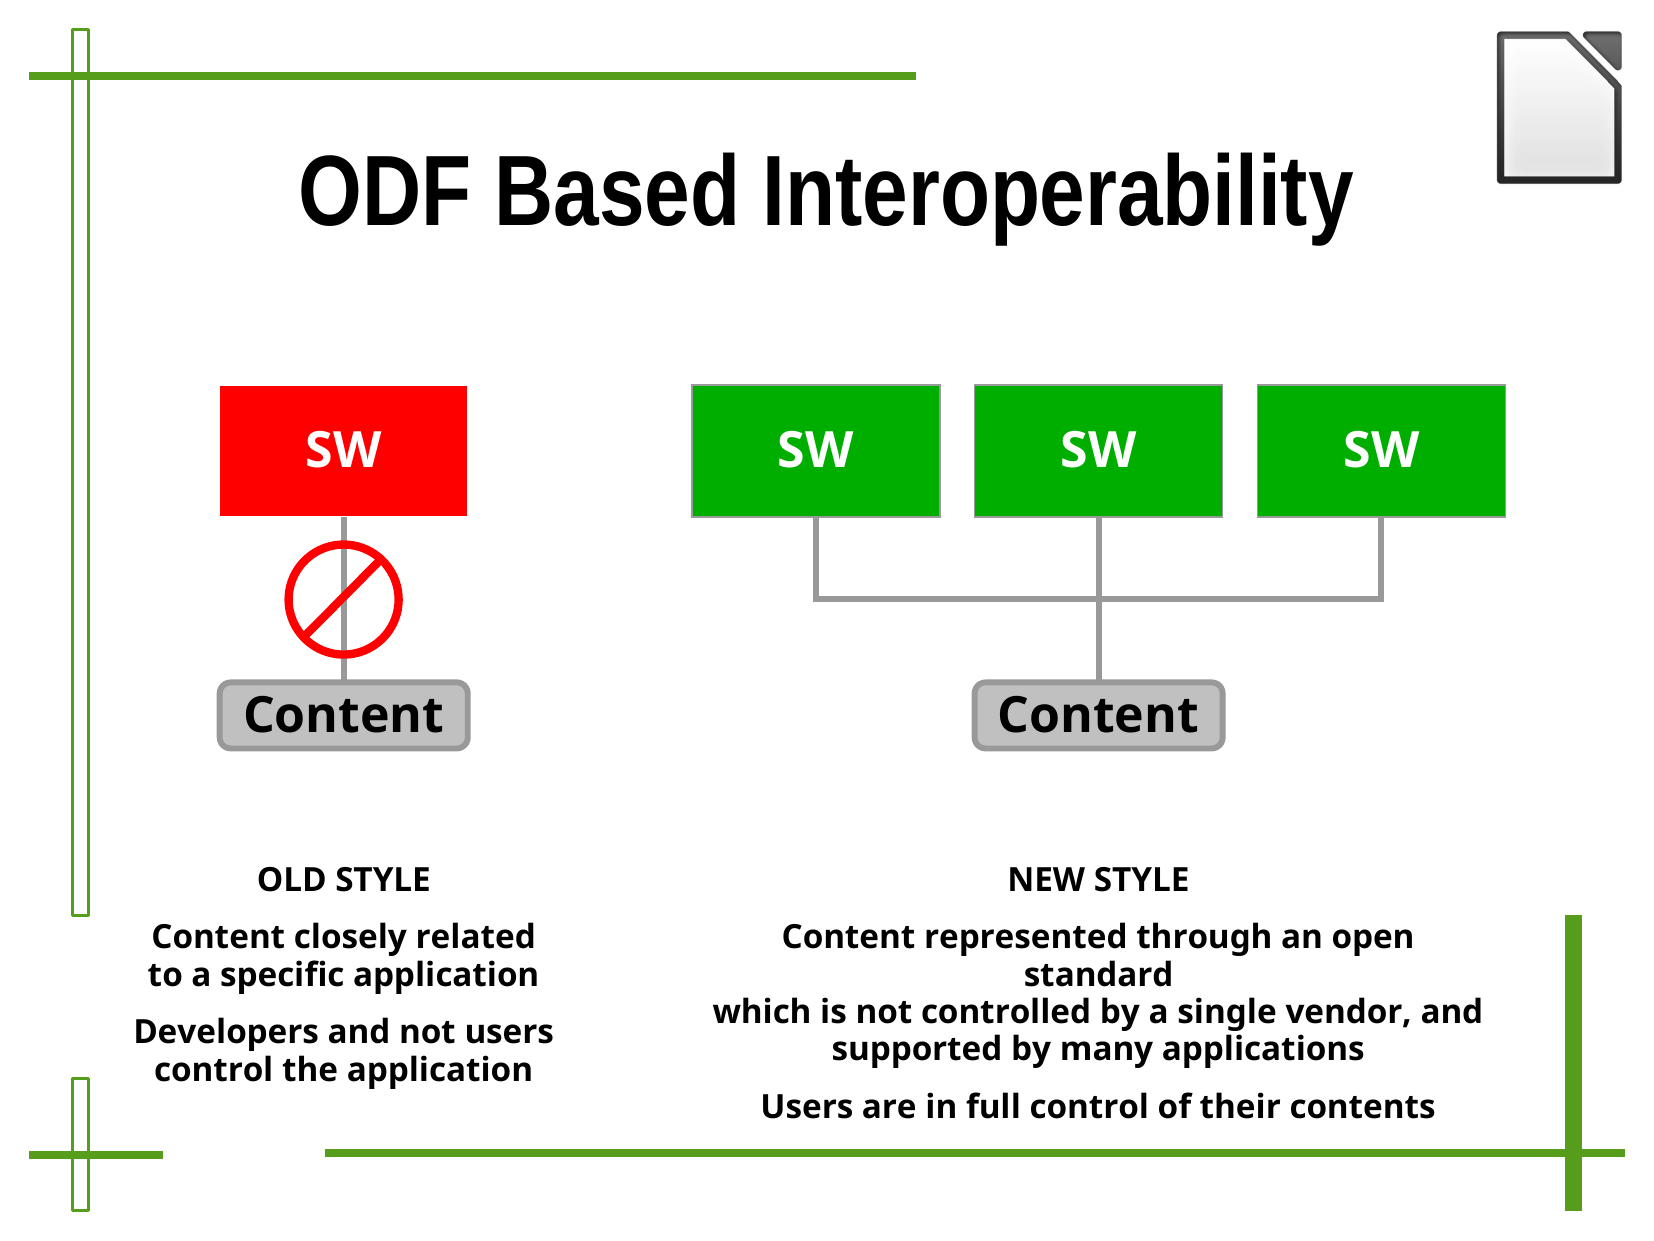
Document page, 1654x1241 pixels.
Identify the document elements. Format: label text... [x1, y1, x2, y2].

text_box SW [691, 384, 940, 518]
picture [1494, 29, 1624, 186]
text_box Content [974, 682, 1223, 749]
text_box Content [219, 682, 468, 749]
title ODF Based Interoperability [118, 118, 1536, 260]
text_box NEW STYLE Content represented through an open standard which is not controlled by a single vendor, and supported by many applications Users are in full control of their contents [691, 853, 1506, 1134]
text_box SW [974, 384, 1223, 518]
text_box OLD STYLE Content closely related to a specific application Developers and not users control the application [74, 853, 614, 1097]
text_box SW [1257, 384, 1506, 518]
text_box SW [219, 384, 468, 518]
